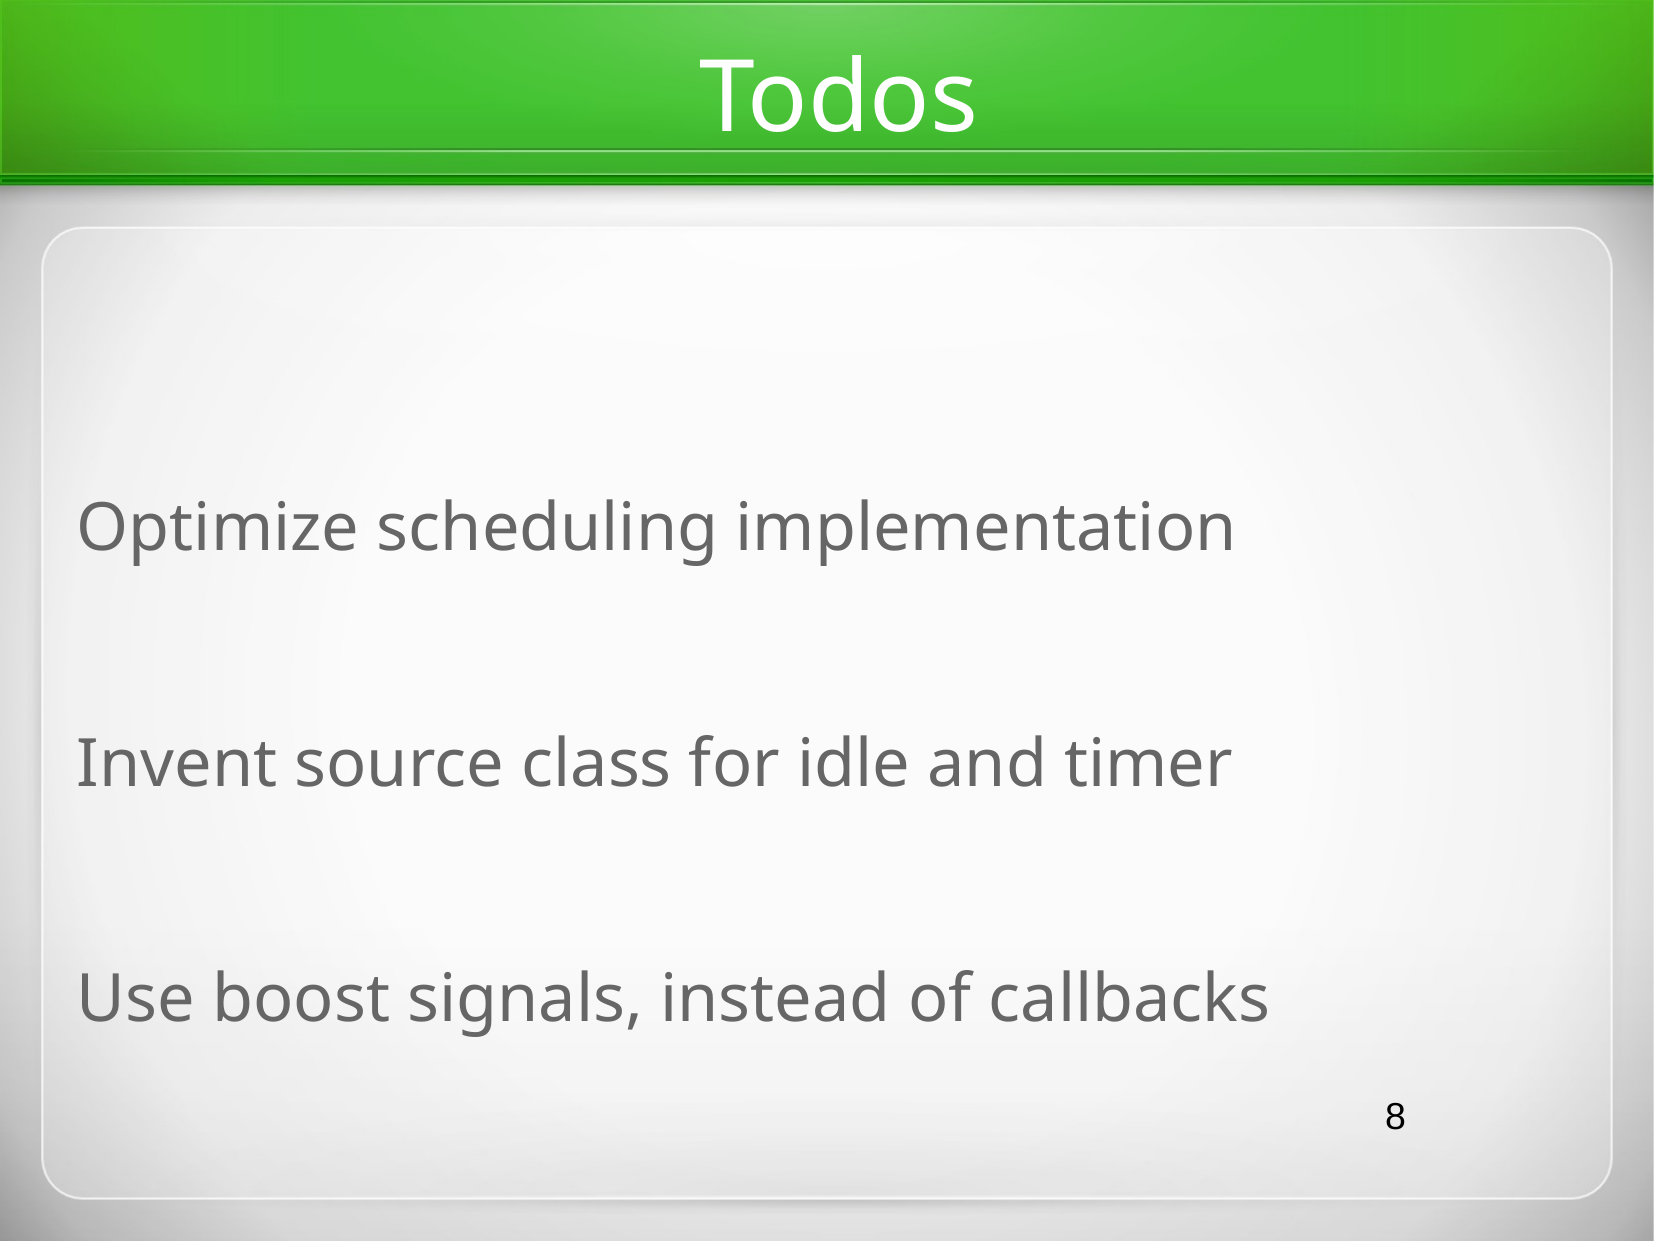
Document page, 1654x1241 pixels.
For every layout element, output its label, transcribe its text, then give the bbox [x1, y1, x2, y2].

list Optimize scheduling implementation Invent source class for idle and timer Use boost signals, instead of callbacks [47, 267, 1612, 1232]
picture [0, 0, 1654, 1241]
title Todos [82, 25, 1570, 172]
